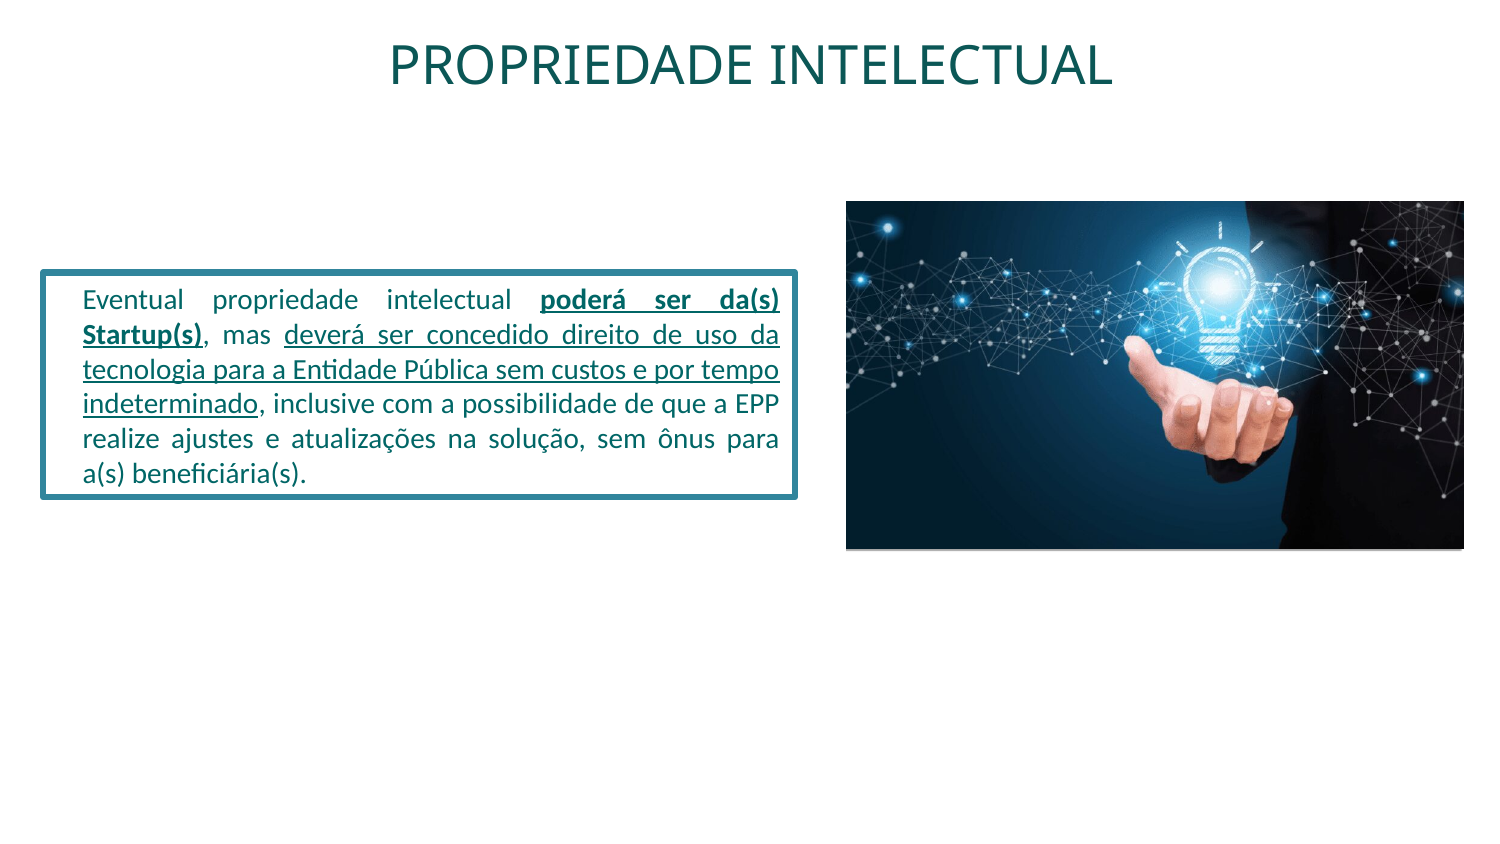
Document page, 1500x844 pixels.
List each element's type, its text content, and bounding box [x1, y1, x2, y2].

picture [846, 201, 1464, 549]
text_box Eventual propriedade intelectual poderá ser da(s) Startup(s), mas deverá ser concedido direito de uso da tecnologia para a Entidade Pública sem custos e por tempo indeterminado, inclusive com a possibilidade de que a EPP realize ajustes e atualizações na solução, sem ônus para a(s) beneficiária(s). [43, 272, 795, 497]
text_box PROPRIEDADE INTELECTUAL [43, 22, 1461, 104]
